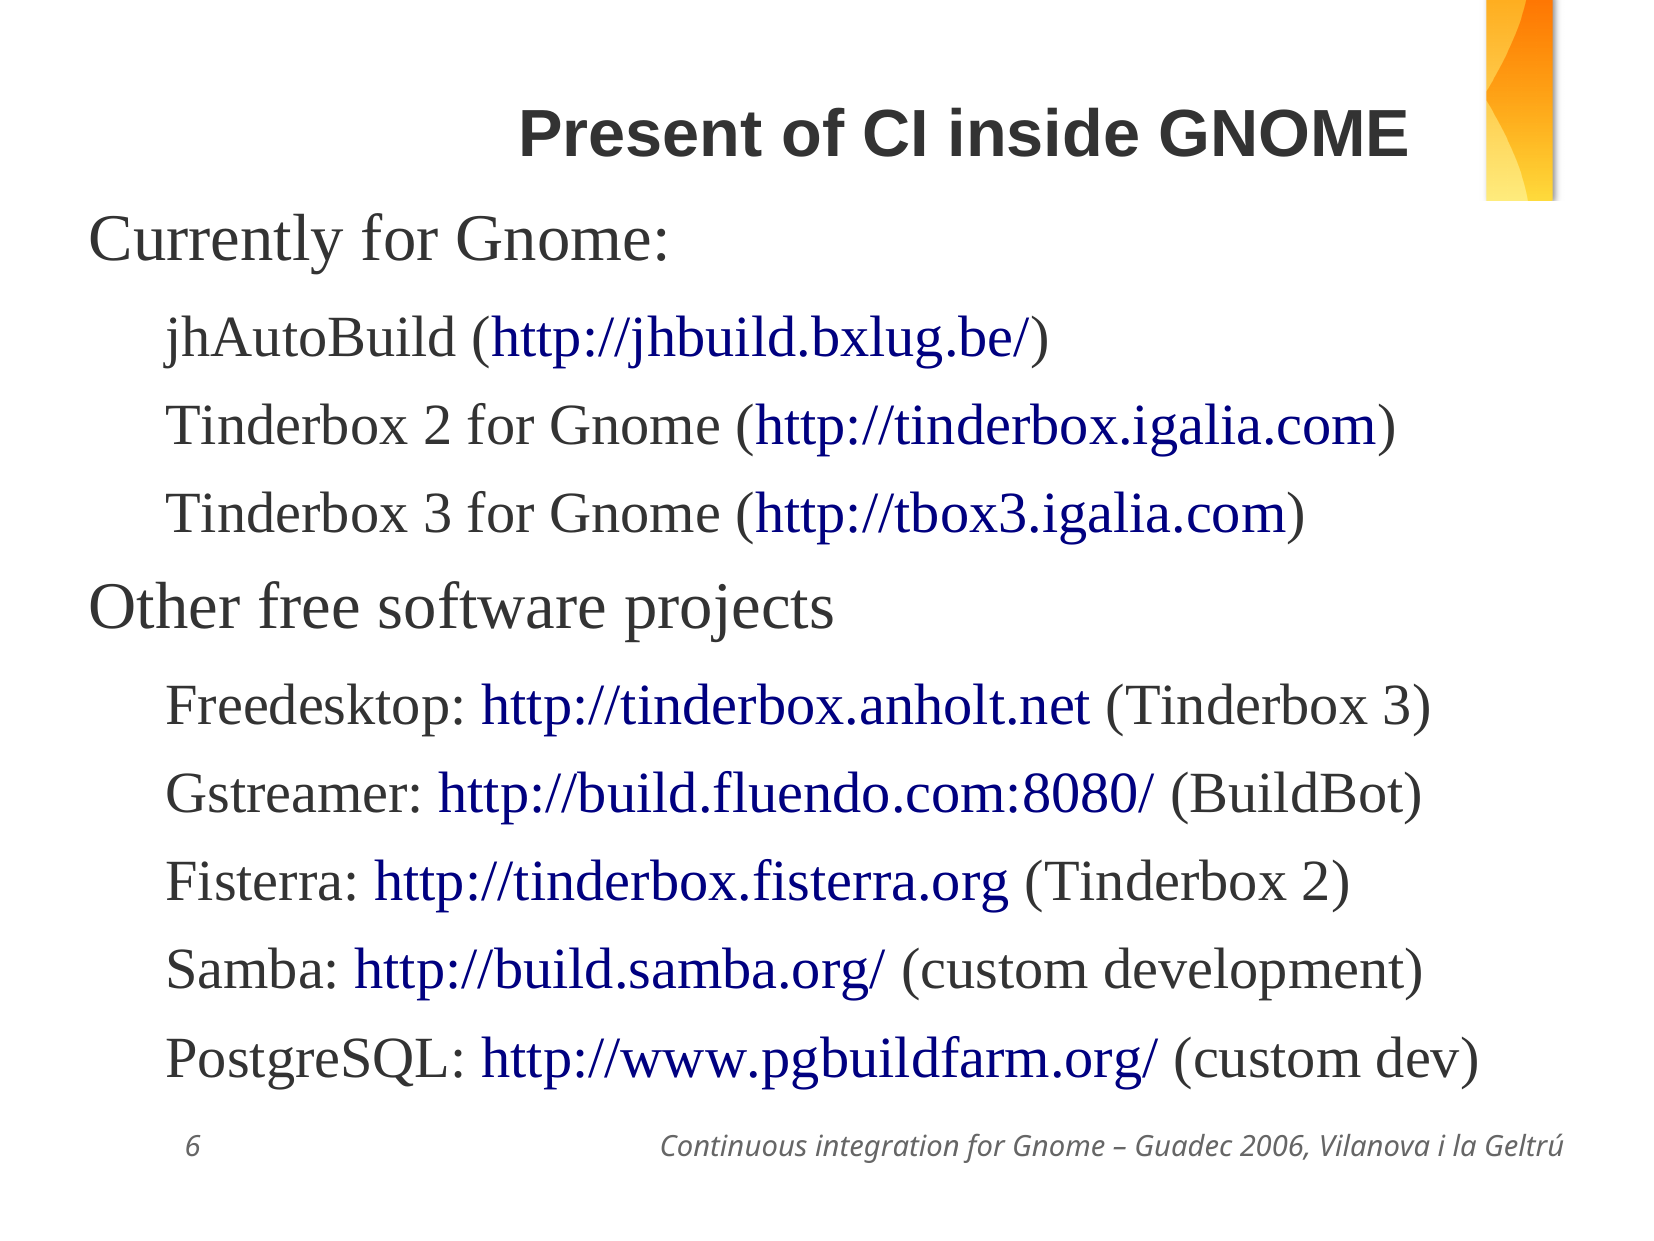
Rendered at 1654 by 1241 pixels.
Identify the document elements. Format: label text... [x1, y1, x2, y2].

picture [1479, 0, 1565, 201]
title Present of CI inside GNOME [88, 29, 1412, 200]
list Currently for Gnome: jhAutoBuild (http://jhbuild.bxlug.be/) Tinderbox 2 for Gnome (http://tinderbox.igalia.com) Tinderbox 3 for Gnome (http://tbox3.igalia.com) Other free software projects Freedesktop: http://tinderbox.anholt.net (Tinderbox 3) Gstreamer: http://build.fluendo.com:8080/ (BuildBot) Fisterra: http://tinderbox.fisterra.org (Tinderbox 2) Samba: http://build.samba.org/ (custom development) PostgreSQL: http://www.pgbuildfarm.org/ (custom dev) [70, 200, 1559, 1090]
